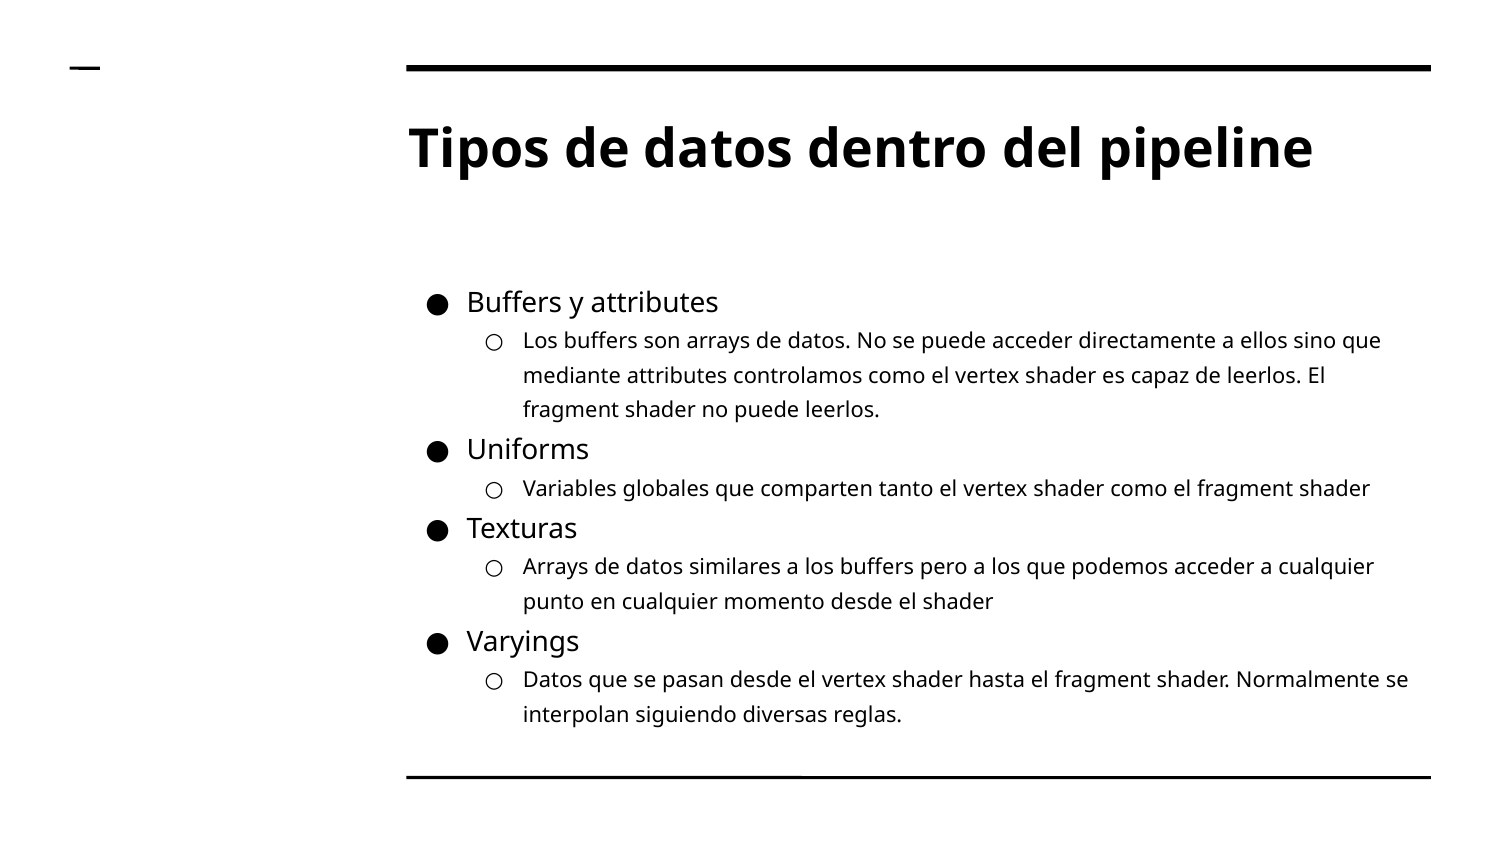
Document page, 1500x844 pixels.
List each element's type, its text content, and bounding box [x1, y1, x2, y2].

list Buffers y attributes Los buffers son arrays de datos. No se puede acceder directamente a ellos sino que mediante attributes controlamos como el vertex shader es capaz de leerlos. El fragment shader no puede leerlos. Uniforms Variables globales que comparten tanto el vertex shader como el fragment shader Texturas Arrays de datos similares a los buffers pero a los que podemos acceder a cualquier punto en cualquier momento desde el shader Varyings Datos que se pasan desde el vertex shader hasta el fragment shader. Normalmente se interpolan siguiendo diversas reglas. [395, 261, 1433, 755]
title Tipos de datos dentro del pipeline [393, 94, 1431, 199]
